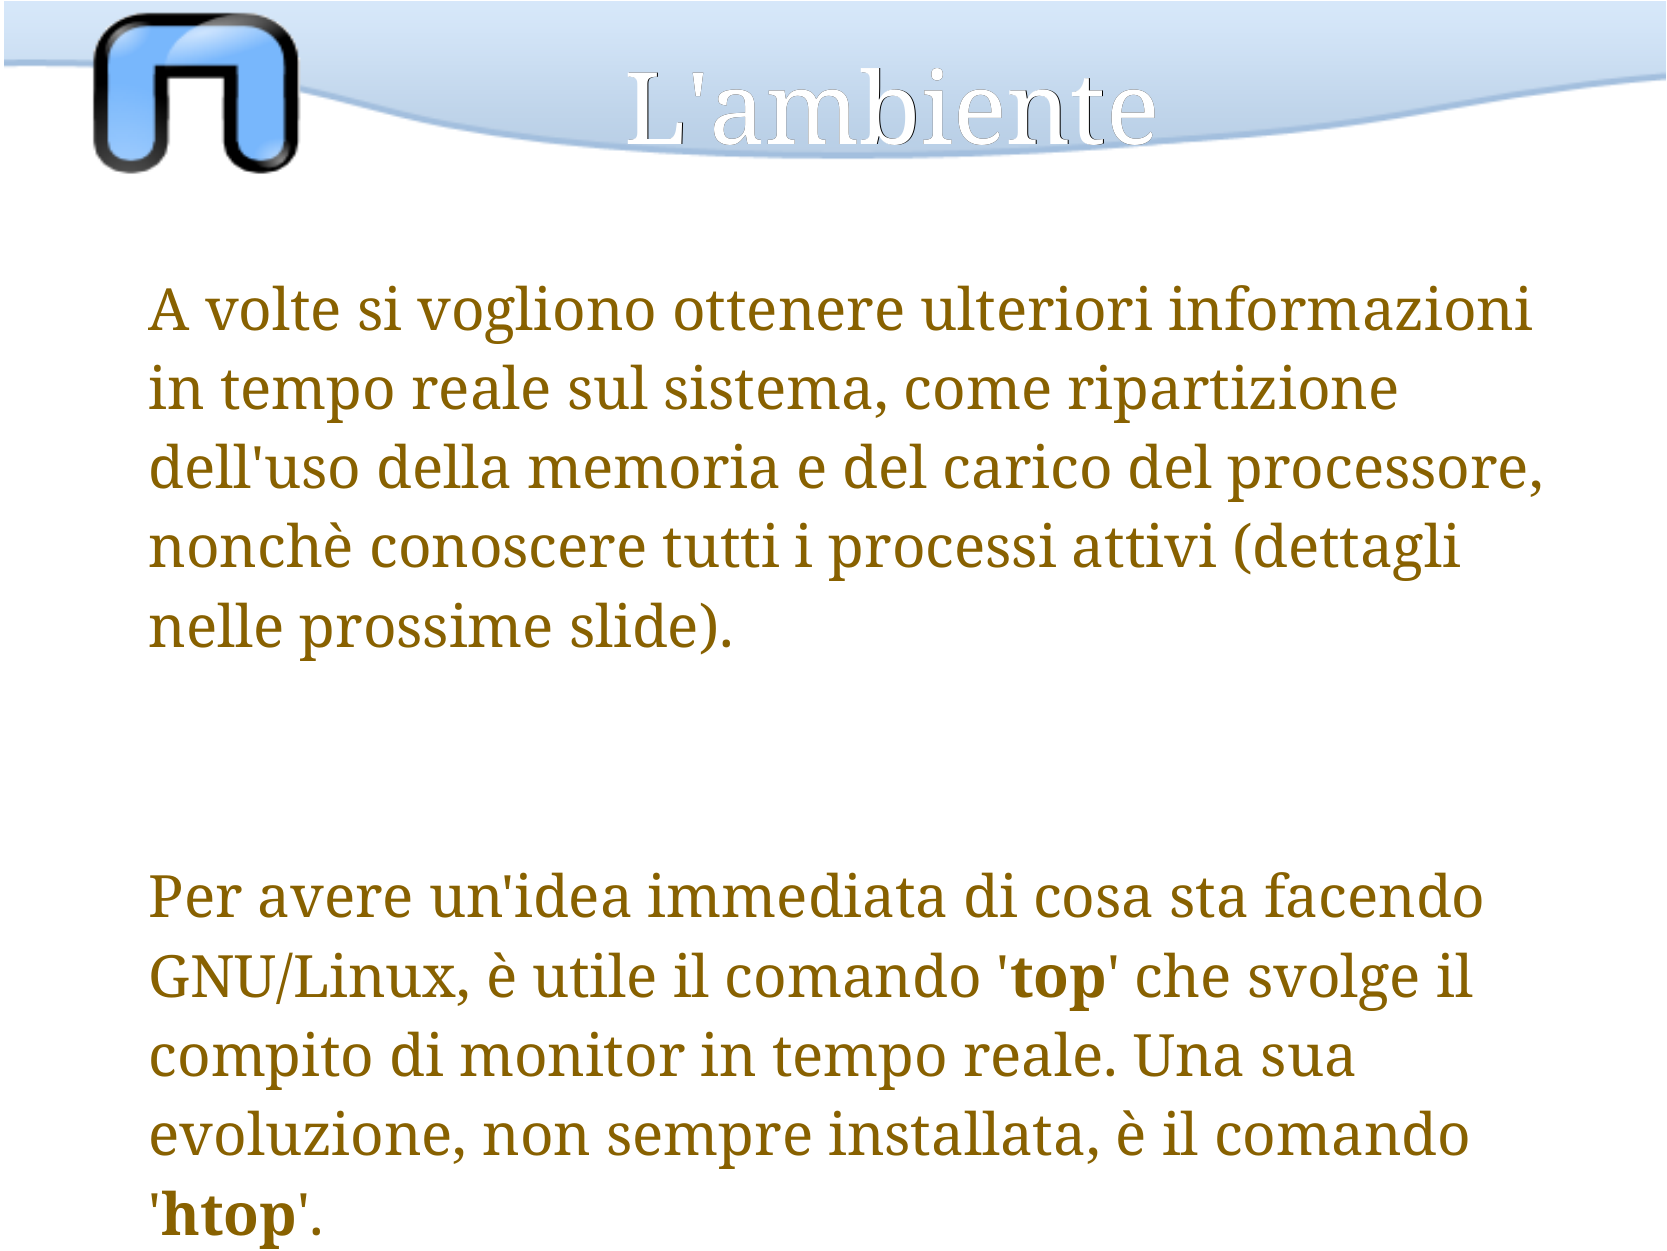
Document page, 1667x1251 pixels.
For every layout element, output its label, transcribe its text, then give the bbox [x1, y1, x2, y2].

text_box L'ambiente [535, 29, 1250, 268]
picture [0, 0, 1667, 1251]
list A volte si vogliono ottenere ulteriori informazioni in tempo reale sul sistema, come ripartizione dell'uso della memoria e del carico del processore, nonchè conoscere tutti i processi attivi (dettagli nelle prossime slide). Per avere un'idea immediata di cosa sta facendo GNU/Linux, è utile il comando 'top' che svolge il compito di monitor in tempo reale. Una sua evoluzione, non sempre installata, è il comando 'htop'. [148, 267, 1578, 1161]
